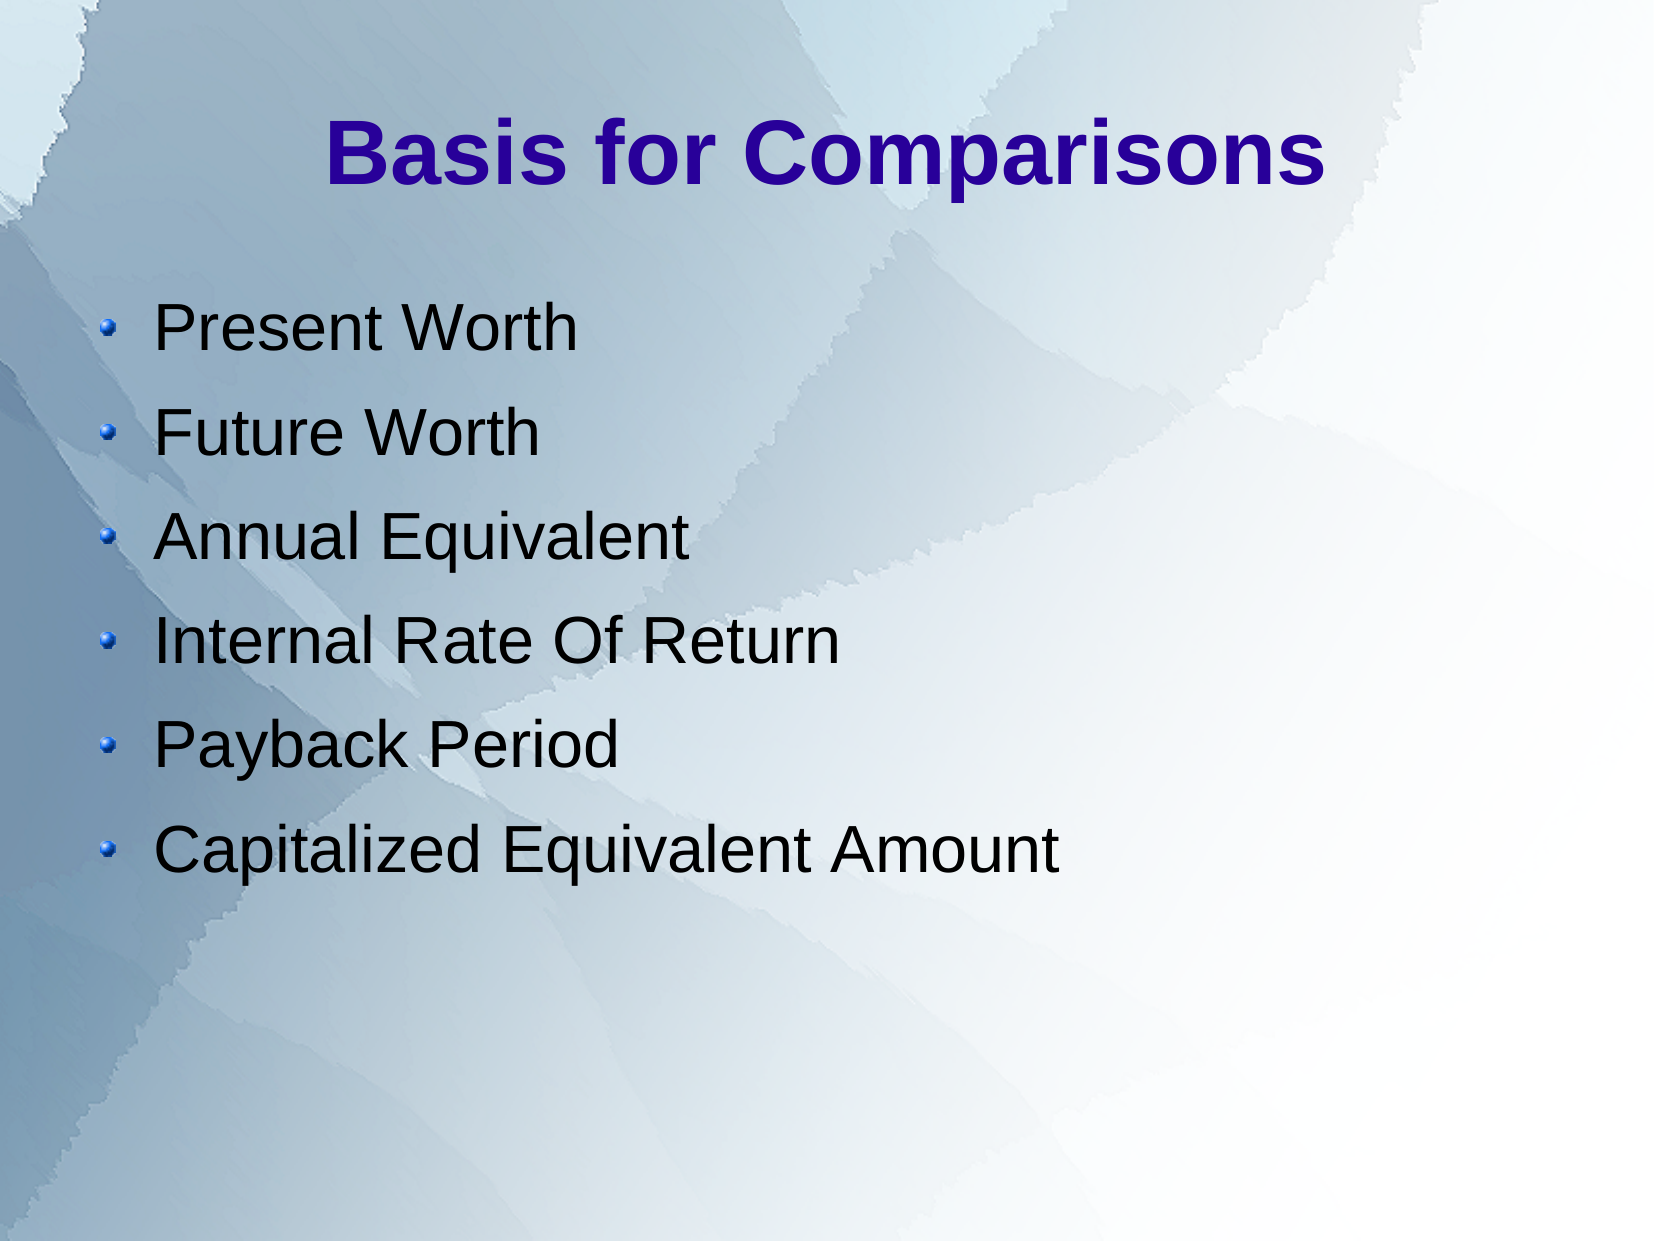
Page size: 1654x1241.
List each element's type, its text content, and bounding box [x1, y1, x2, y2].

picture [0, 0, 1654, 1241]
list Present Worth Future Worth Annual Equivalent Internal Rate Of Return Payback Period Capitalized Equivalent Amount [82, 290, 1571, 1094]
title Basis for Comparisons [82, 56, 1571, 250]
